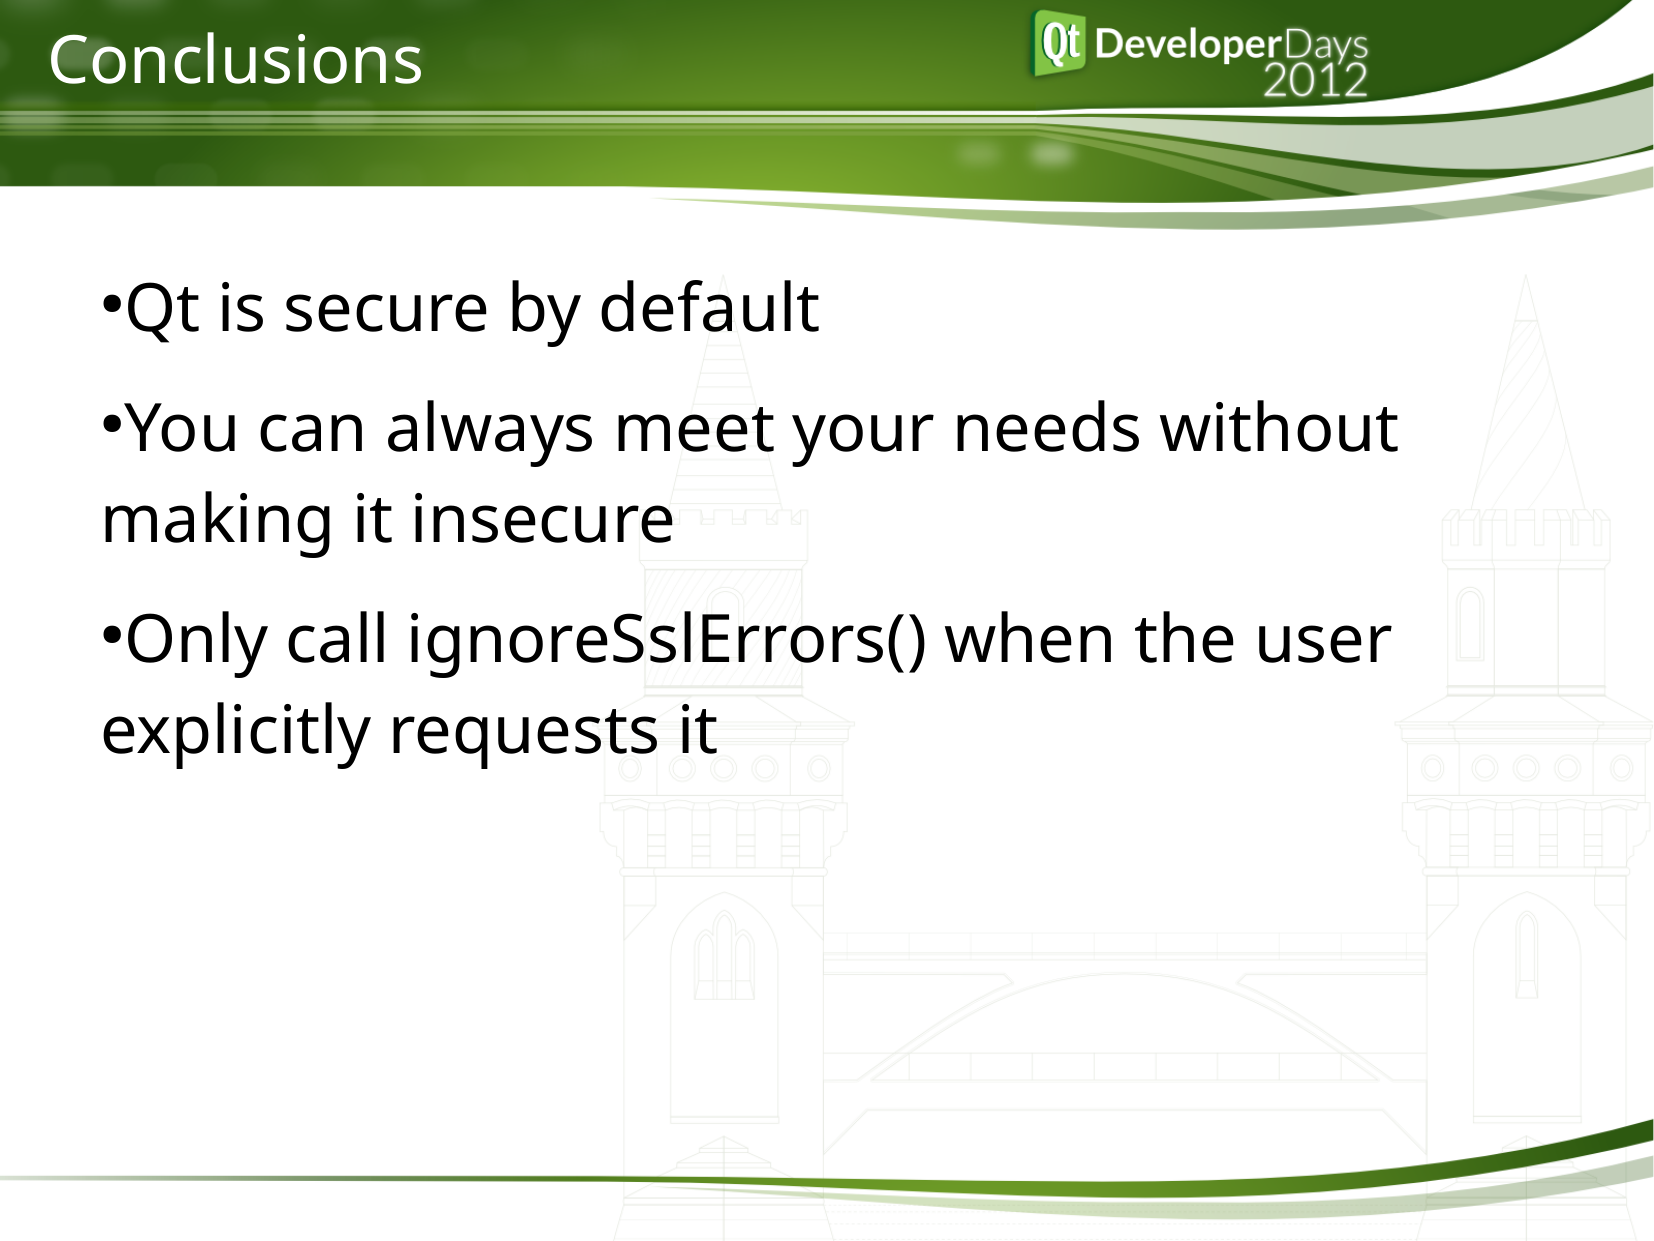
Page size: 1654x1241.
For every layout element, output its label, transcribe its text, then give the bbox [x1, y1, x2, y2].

list Qt is secure by default You can always meet your needs without making it insecure Only call ignoreSslErrors() when the user explicitly requests it [82, 259, 1538, 1079]
picture [0, 0, 1654, 1241]
title Conclusions [47, 11, 1028, 178]
